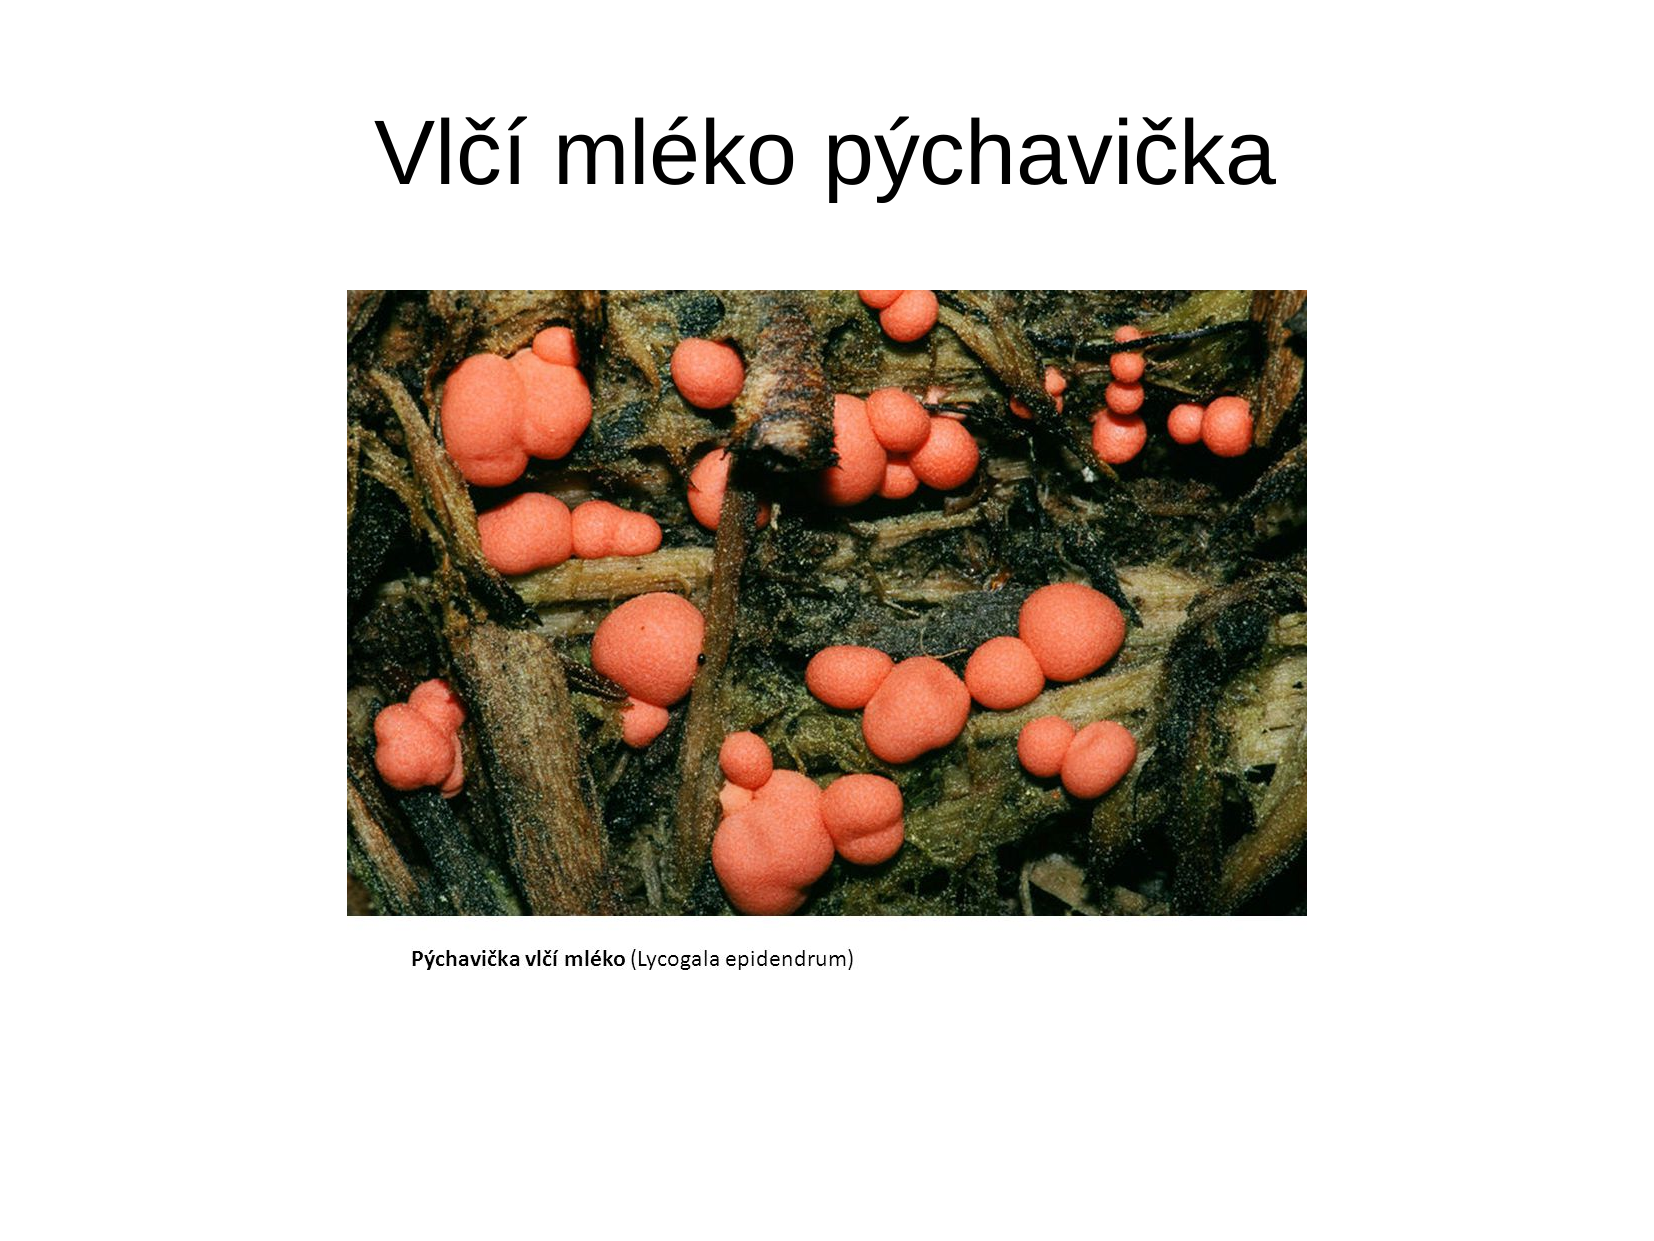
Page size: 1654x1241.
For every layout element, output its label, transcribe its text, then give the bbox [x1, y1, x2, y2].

picture [347, 290, 1307, 1010]
title Vlčí mléko pýchavička [82, 49, 1571, 257]
